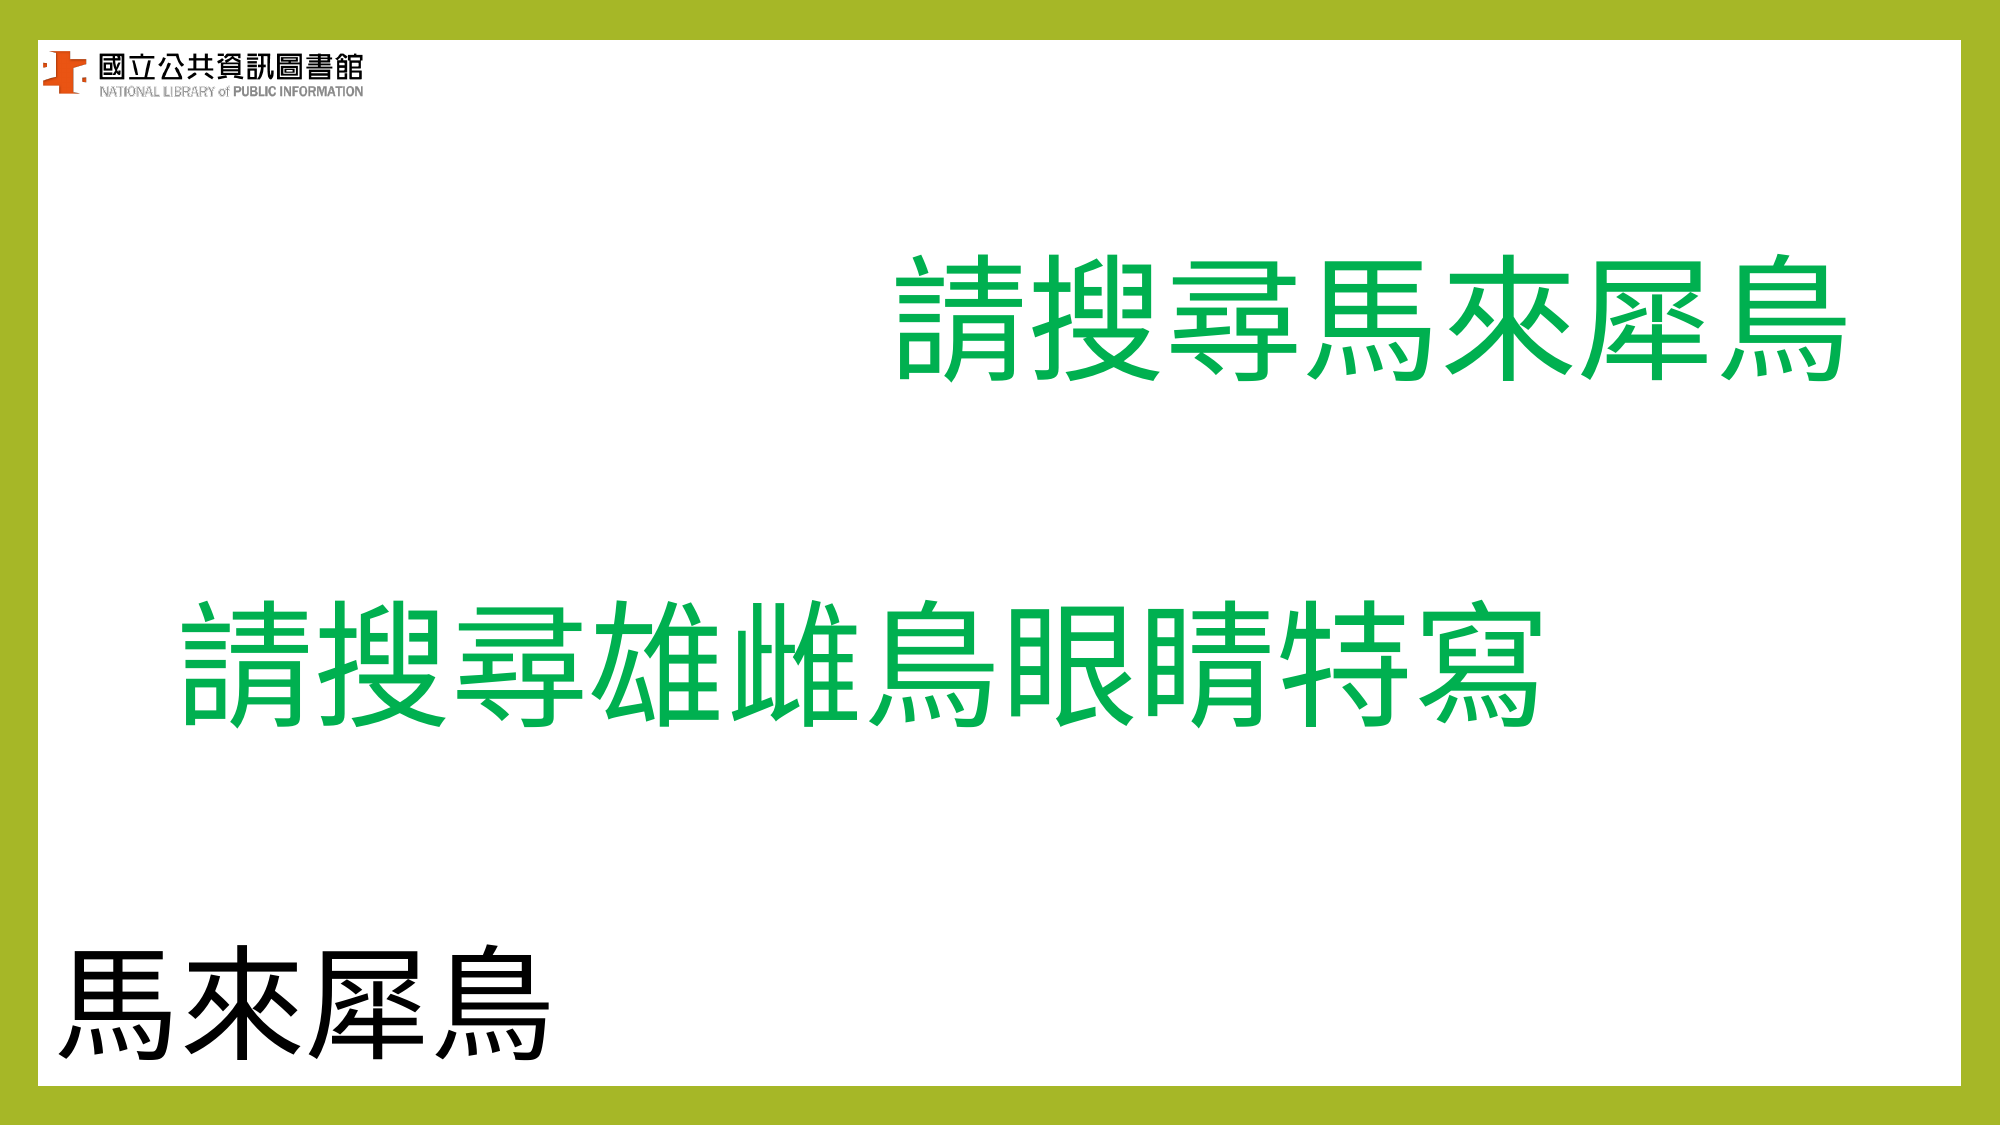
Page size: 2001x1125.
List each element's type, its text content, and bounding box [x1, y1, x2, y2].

text_box 請搜尋馬來犀鳥 [875, 225, 1878, 408]
text_box 馬來犀鳥 [39, 917, 591, 1085]
text_box 請搜尋雄雌鳥眼睛特寫 [161, 571, 1580, 754]
